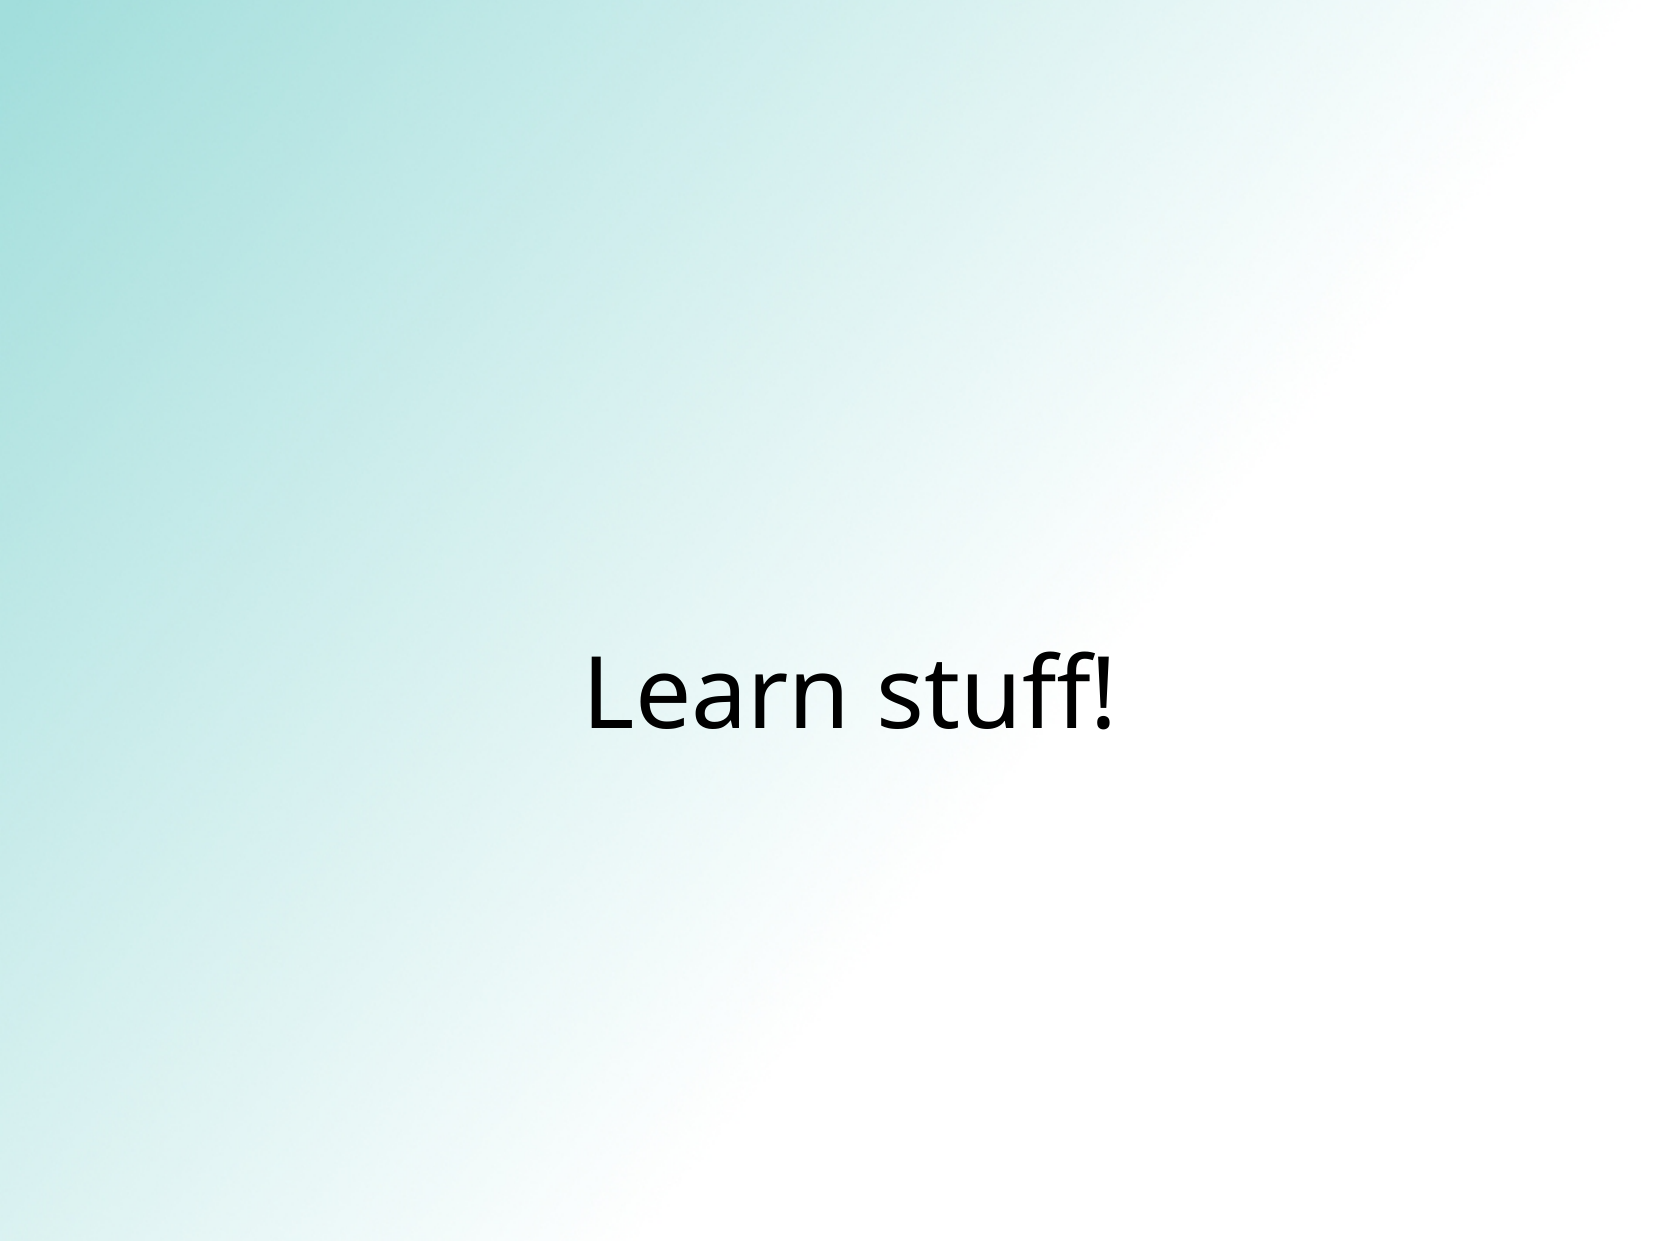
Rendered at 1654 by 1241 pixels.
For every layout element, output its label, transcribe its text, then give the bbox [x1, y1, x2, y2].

picture [0, 0, 1654, 1241]
subtitle Learn stuff! [106, 209, 1595, 1170]
